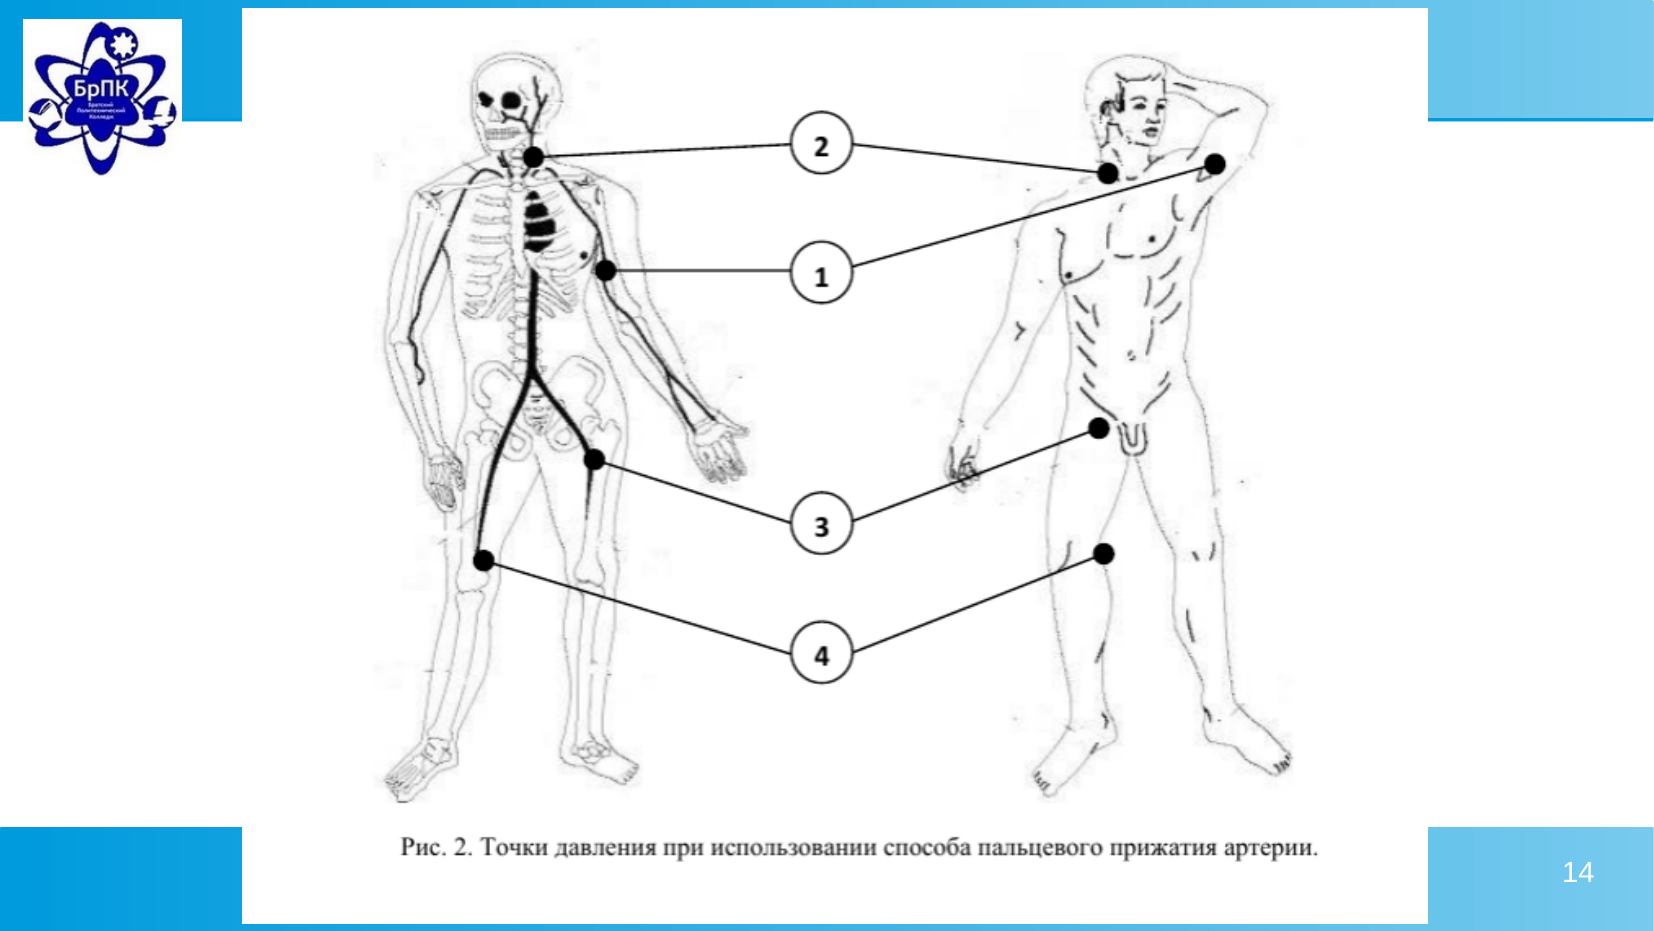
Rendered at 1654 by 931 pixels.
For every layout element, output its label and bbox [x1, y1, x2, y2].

picture [23, 20, 182, 178]
picture [242, 8, 1428, 924]
